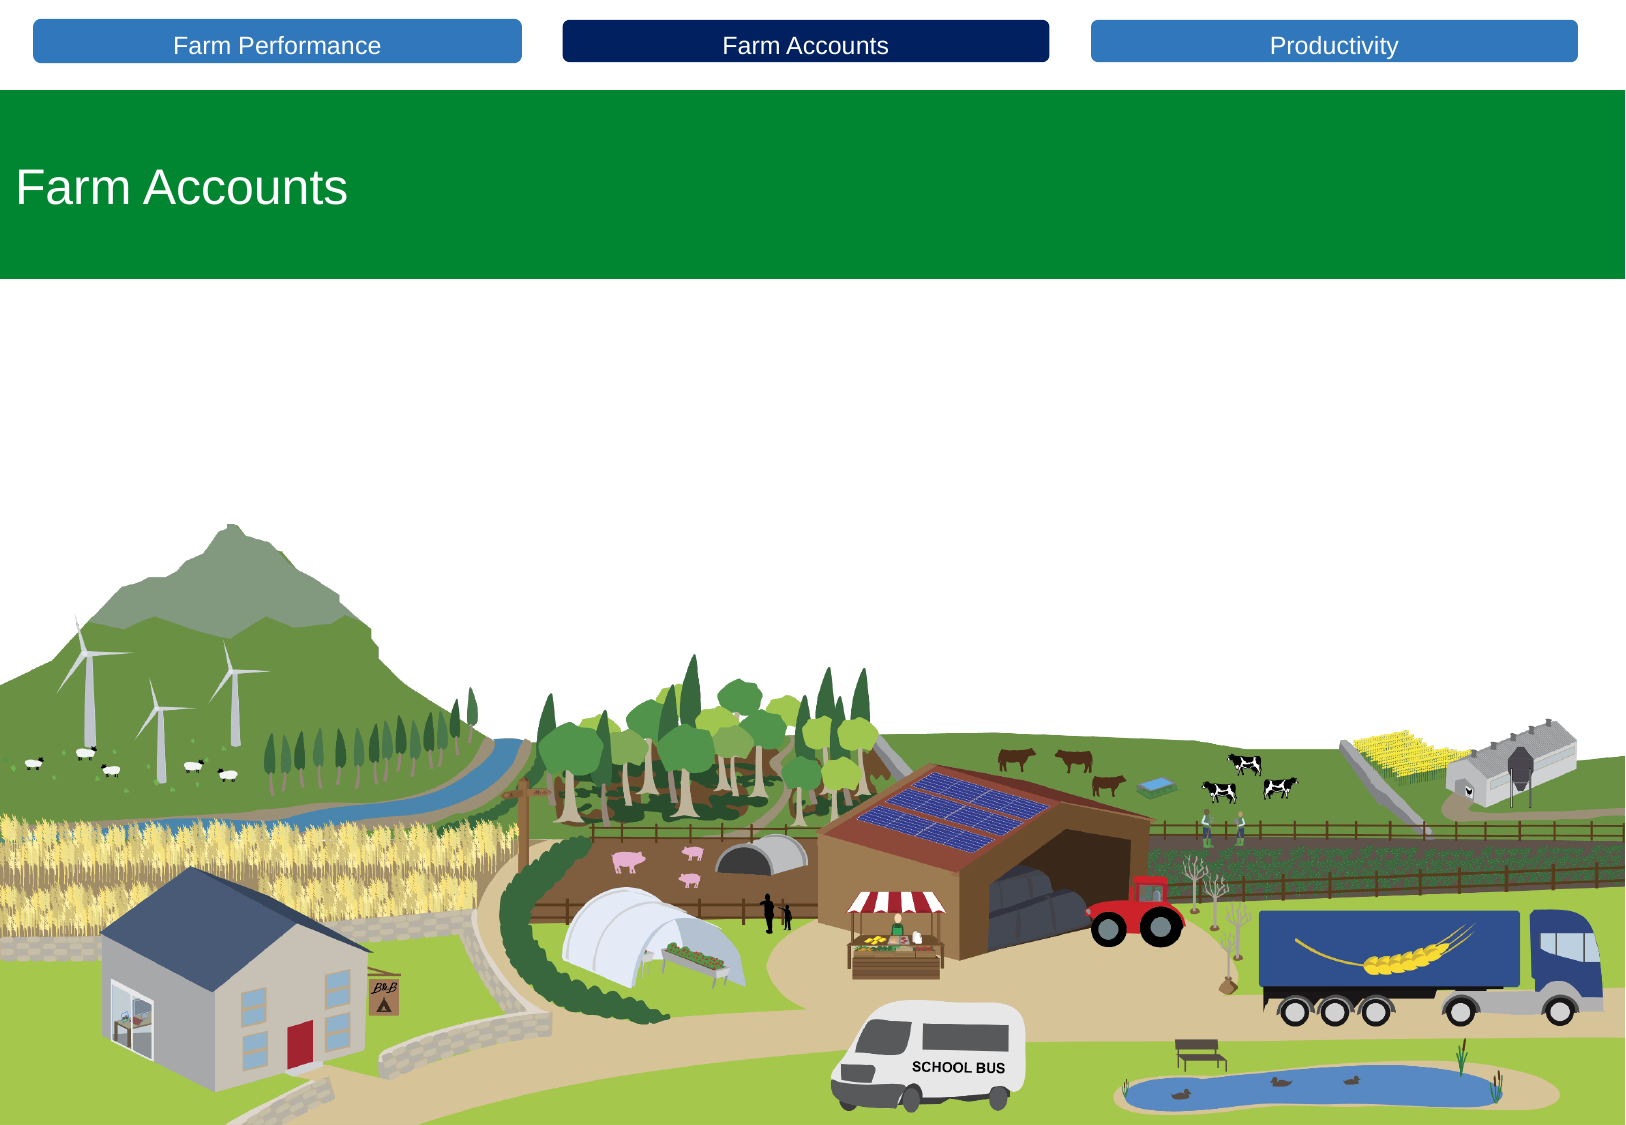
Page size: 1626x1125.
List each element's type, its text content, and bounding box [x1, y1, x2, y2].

text_box Productivity [1091, 19, 1578, 63]
picture [0, 524, 1625, 1125]
text_box Farm Performance [34, 19, 521, 63]
text_box Farm Accounts [562, 19, 1050, 63]
text_box Farm Accounts [0, 90, 1625, 279]
